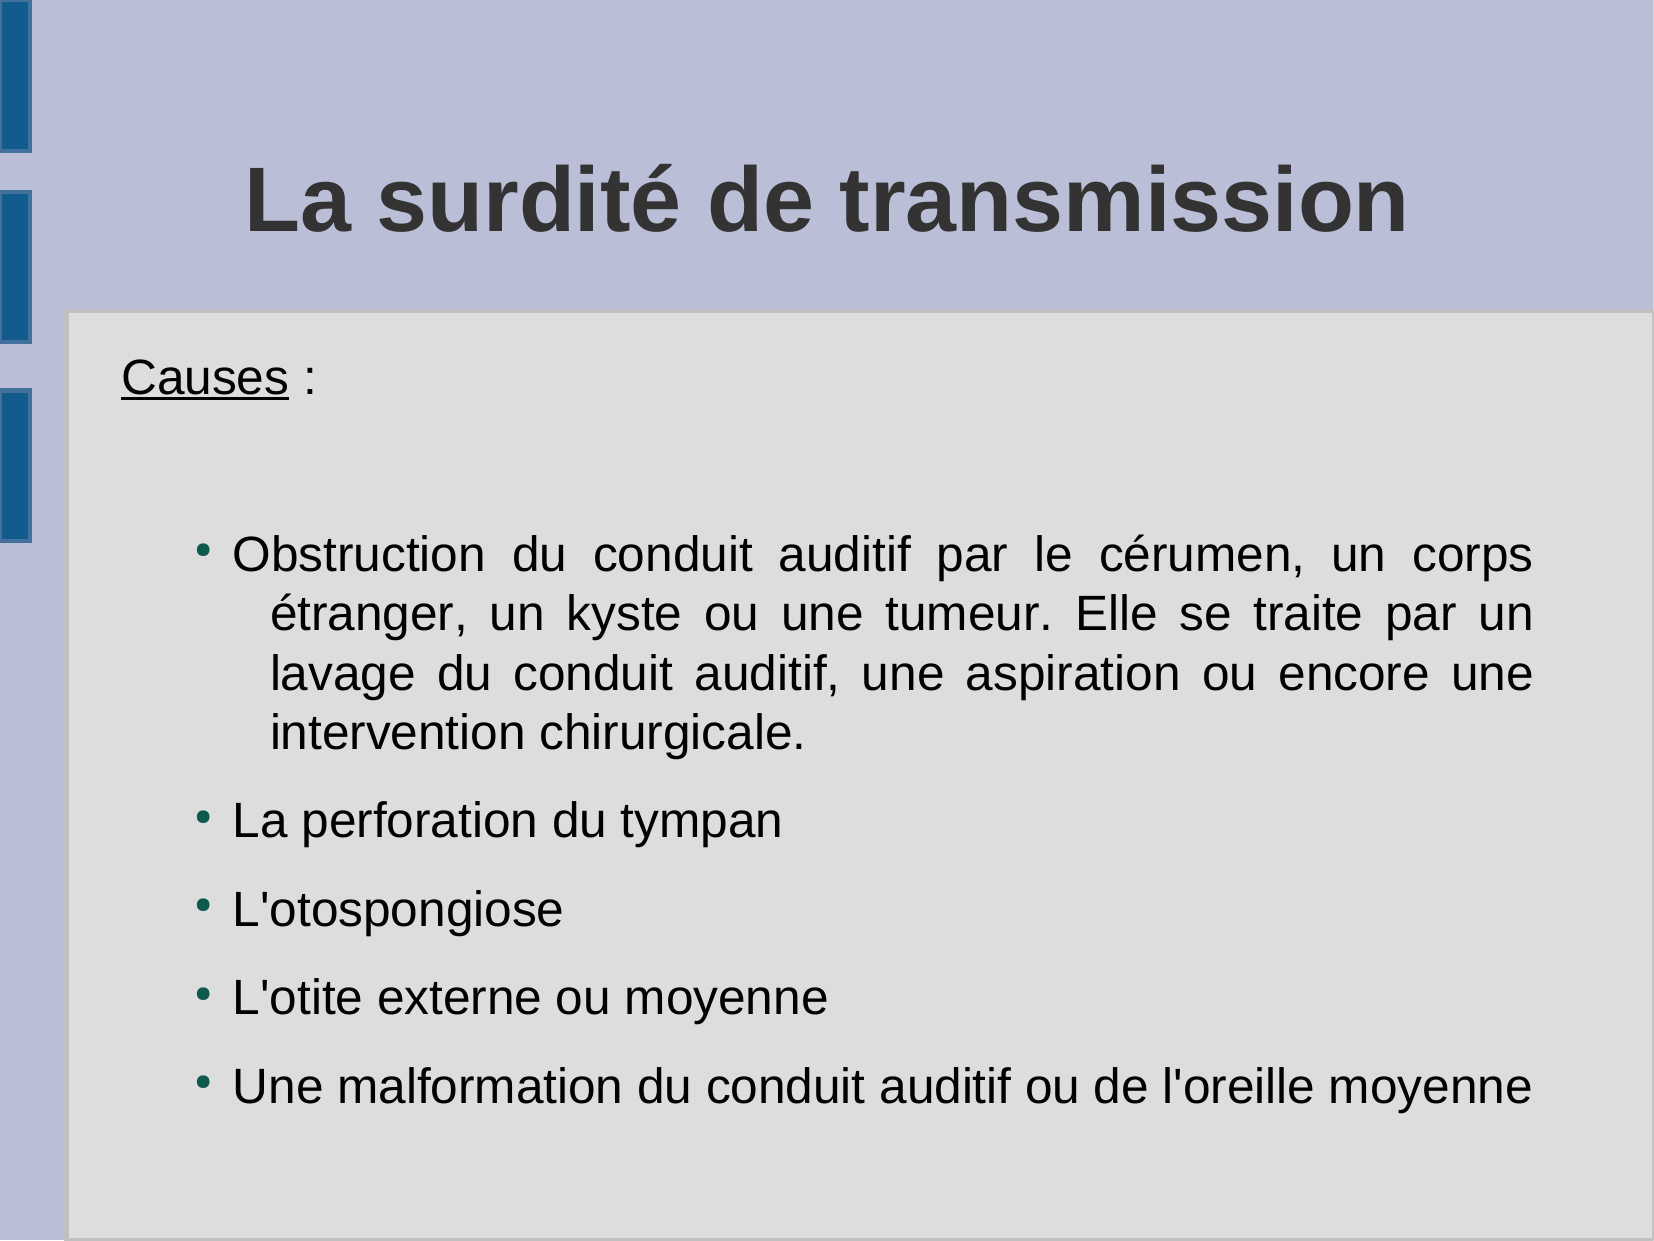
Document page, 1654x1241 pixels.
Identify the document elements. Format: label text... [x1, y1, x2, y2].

list Causes : Obstruction du conduit auditif par le cérumen, un corps étranger, un kyste ou une tumeur. Elle se traite par un lavage du conduit auditif, une aspiration ou encore une intervention chirurgicale. La perforation du tympan L'otospongiose L'otite externe ou moyenne Une malformation du conduit auditif ou de l'oreille moyenne [121, 344, 1534, 1136]
title La surdité de transmission [121, 91, 1534, 299]
